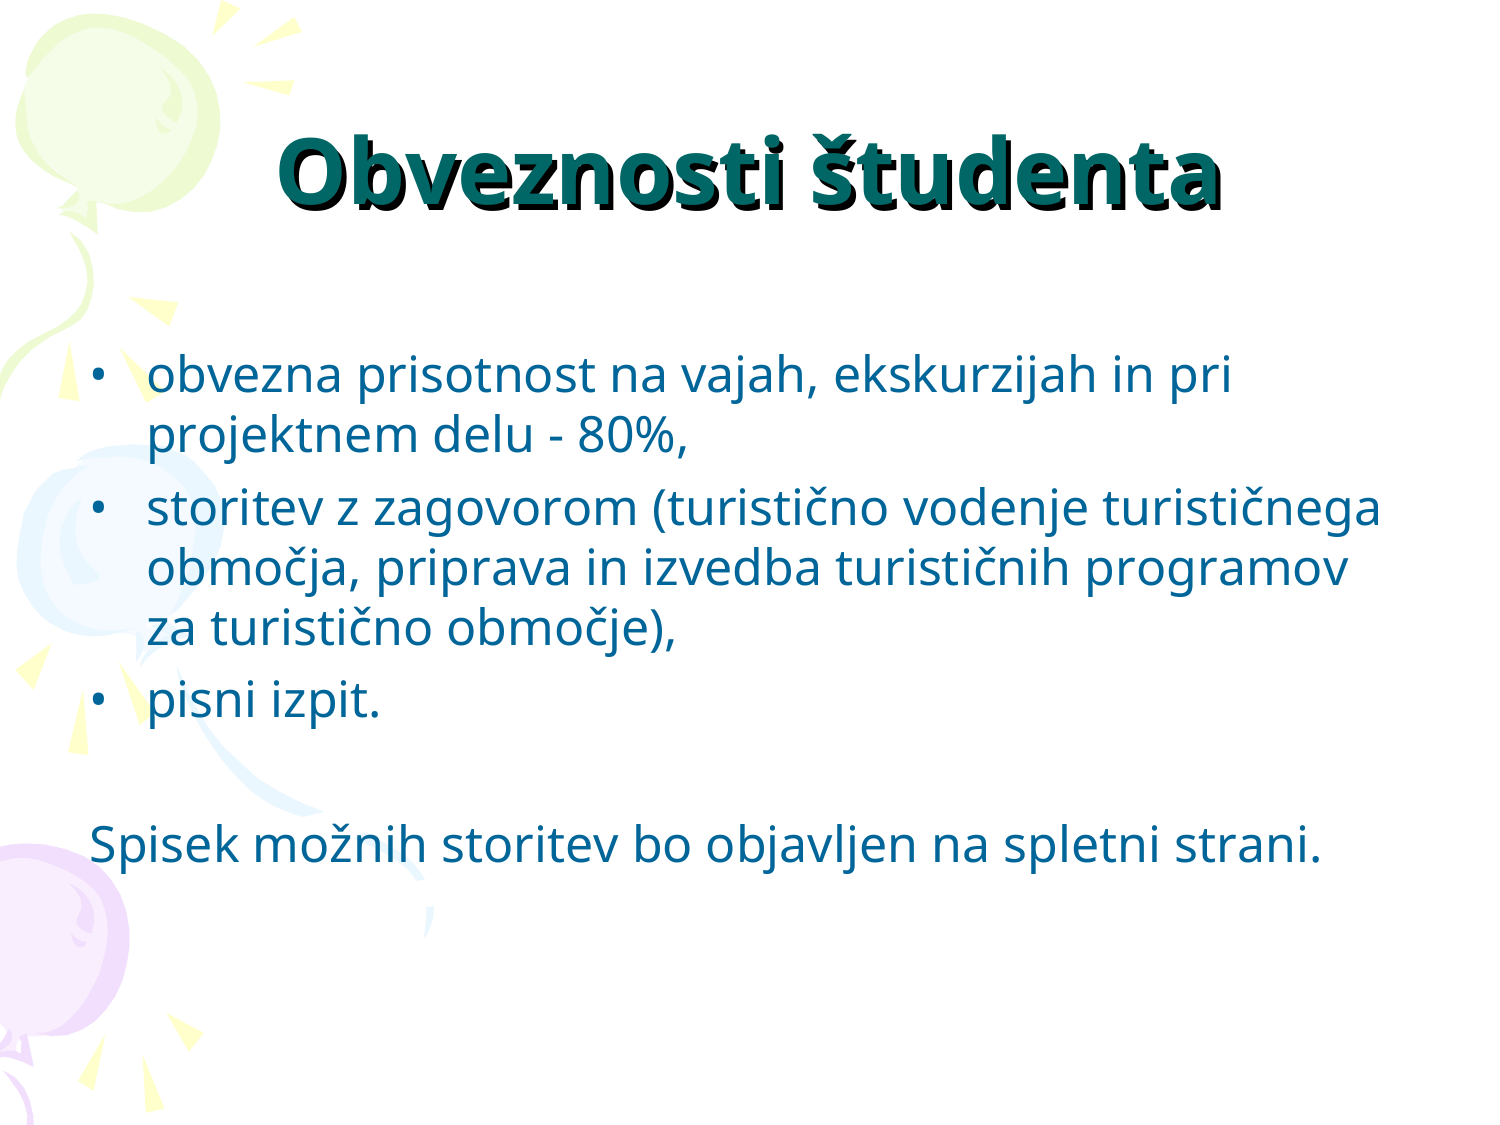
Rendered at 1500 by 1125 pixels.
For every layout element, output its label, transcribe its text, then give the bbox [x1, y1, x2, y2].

list • obvezna prisotnost na vajah, ekskurzijah in pri projektnem delu - 80%, • storitev z zagovorom (turistično vodenje turističnega območja, priprava in izvedba turističnih programov za turistično območje), • pisni izpit. Spisek možnih storitev bo objavljen na spletni strani. [75, 262, 1426, 994]
title Obveznosti študenta [72, 16, 1426, 233]
